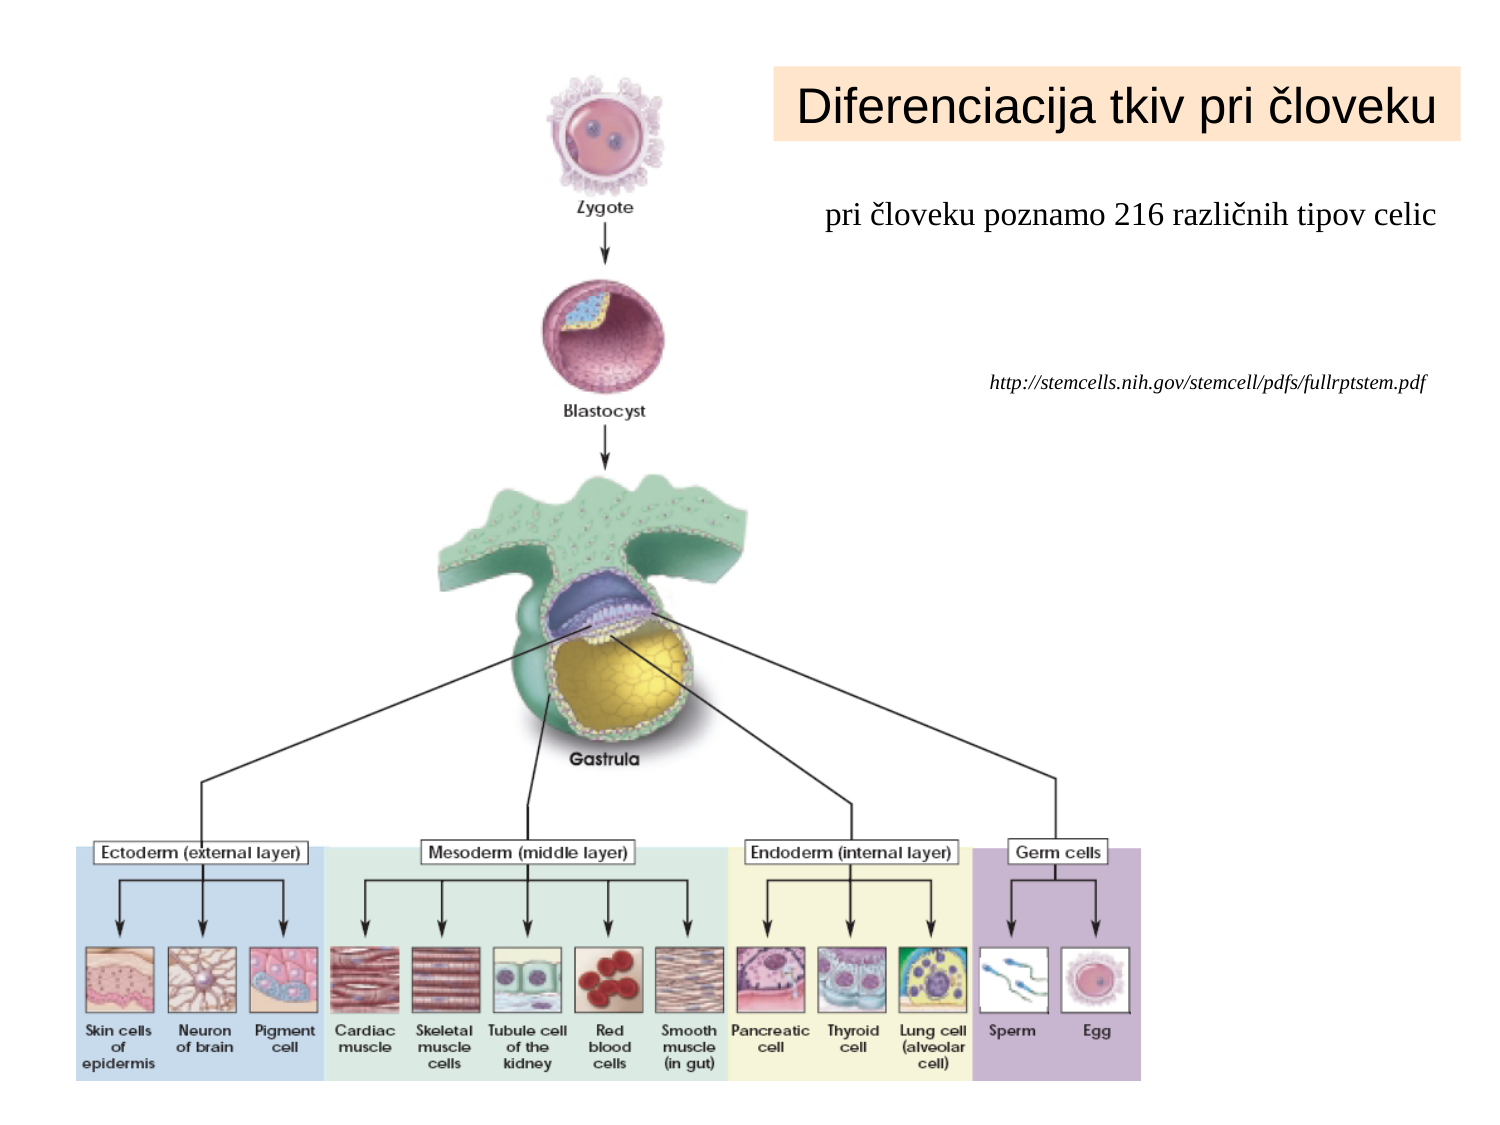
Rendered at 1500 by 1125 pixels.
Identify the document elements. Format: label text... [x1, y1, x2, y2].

text_box http://stemcells.nih.gov/stemcell/pdfs/fullrptstem.pdf [974, 361, 1442, 402]
text_box pri človeku poznamo 216 različnih tipov celic [810, 184, 1453, 240]
picture [76, 66, 1141, 1081]
text_box Diferenciacija tkiv pri človeku [773, 66, 1461, 142]
